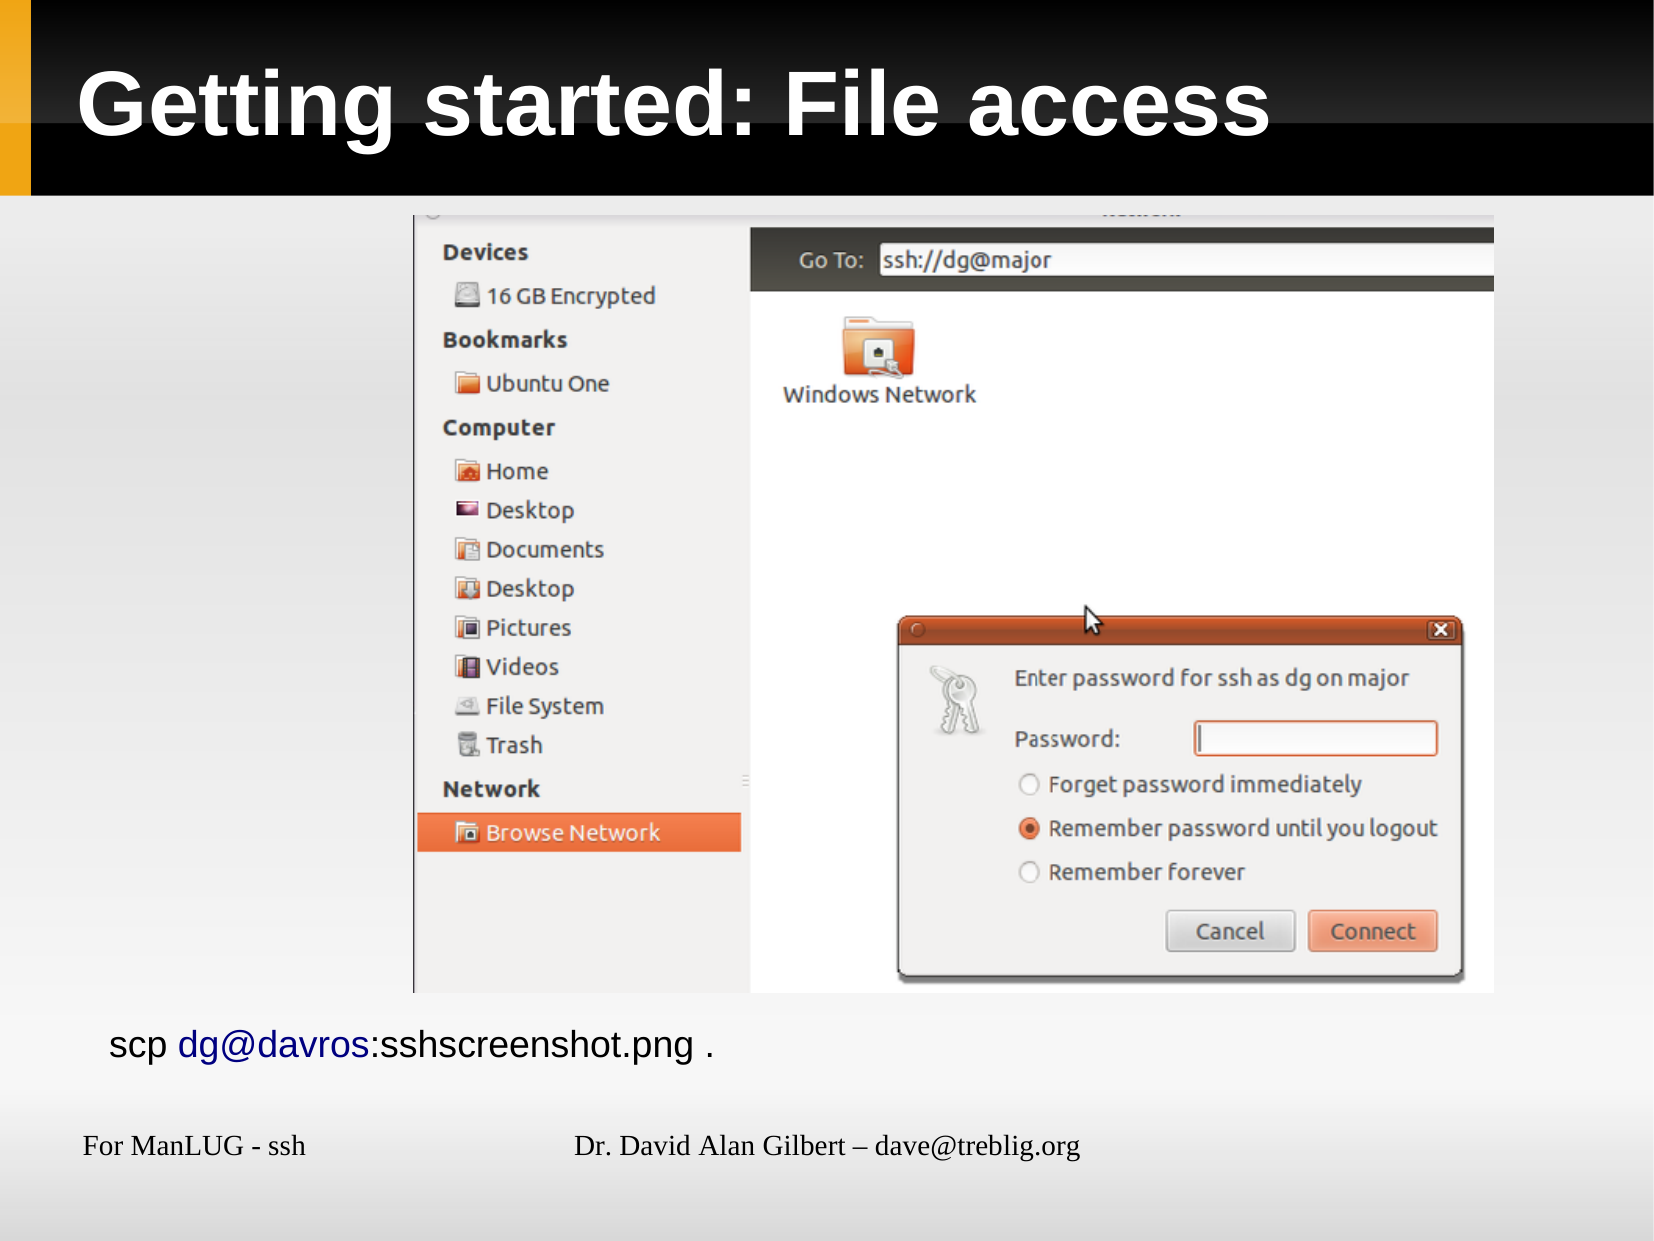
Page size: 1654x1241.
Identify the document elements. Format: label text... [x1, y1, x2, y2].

picture [0, 0, 1654, 1241]
title Getting started: File access [76, 0, 1565, 208]
text_box scp dg@davros:sshscreenshot.png . [94, 1015, 1536, 1073]
